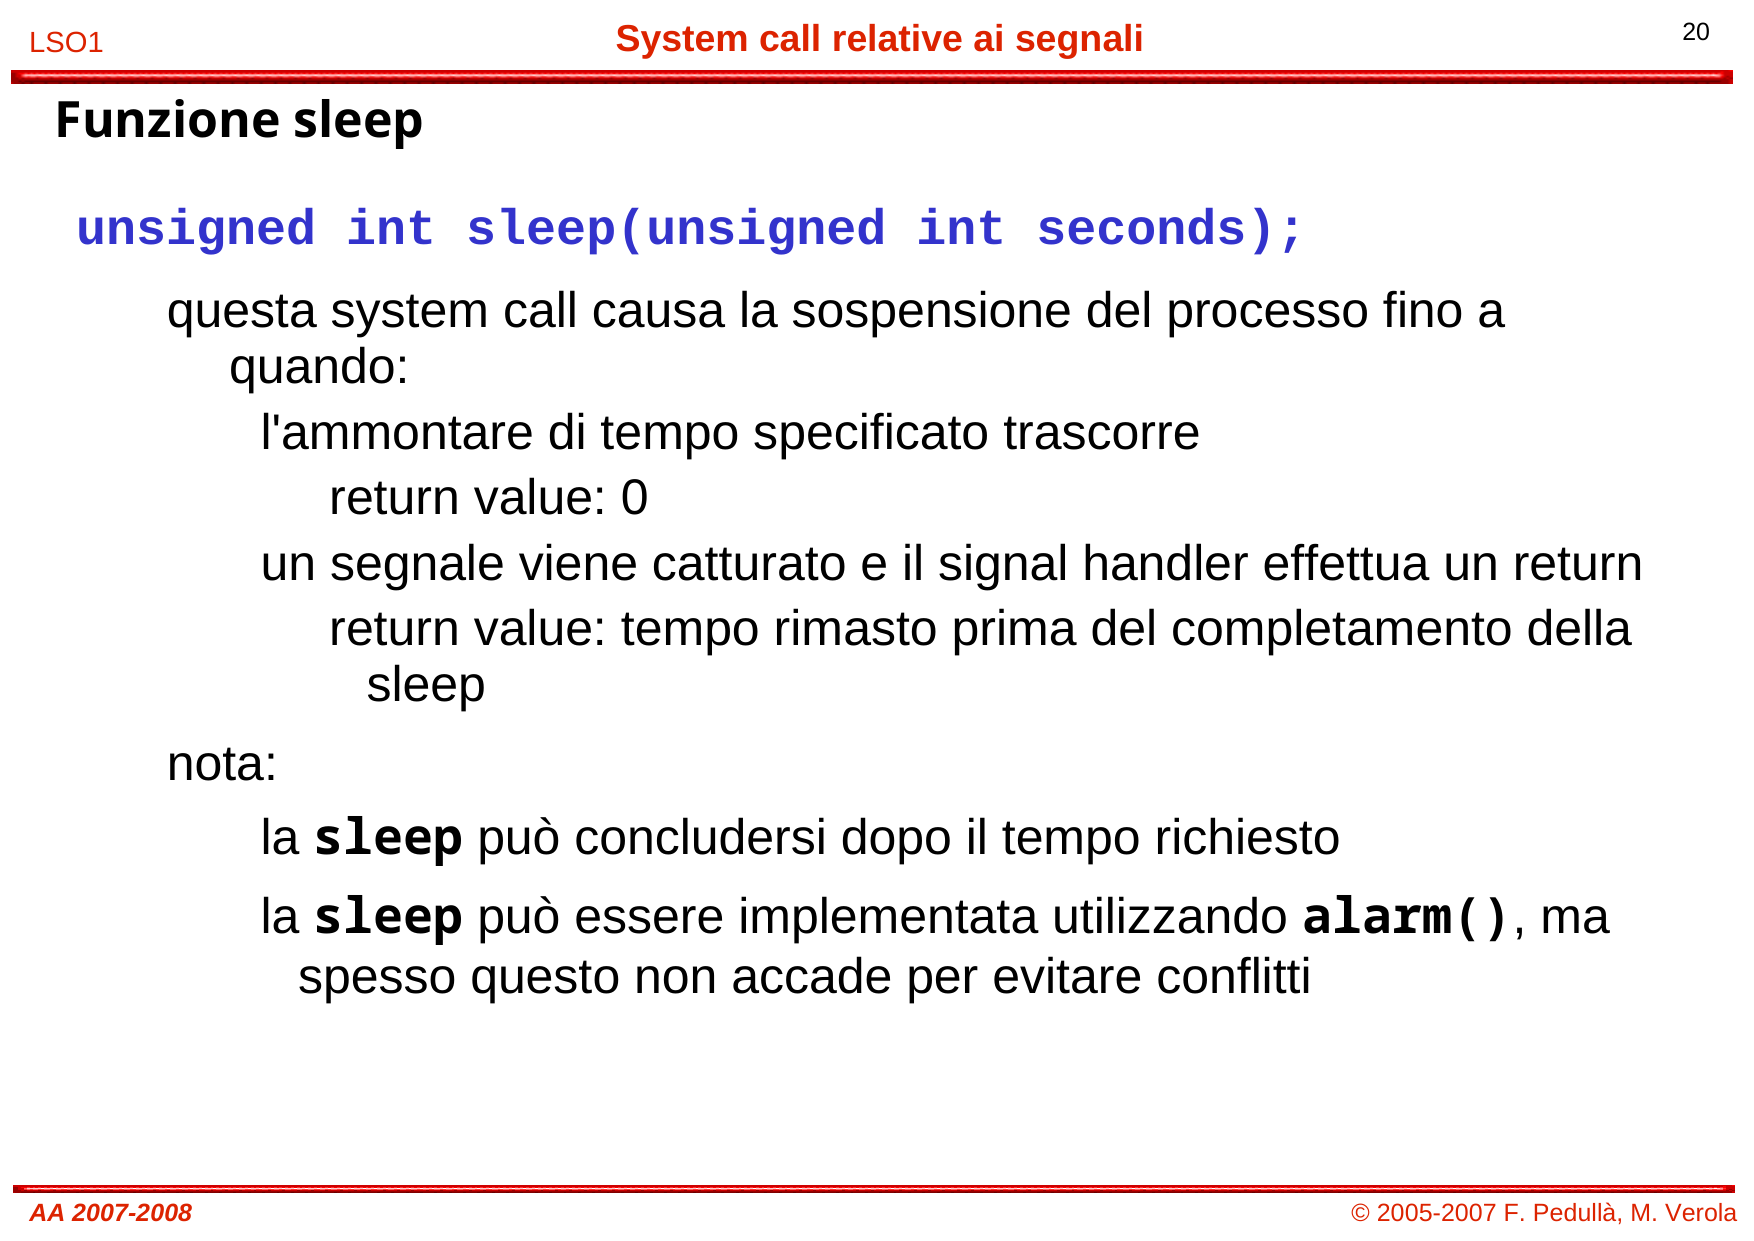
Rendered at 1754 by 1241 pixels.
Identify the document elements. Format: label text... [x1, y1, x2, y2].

list unsigned int sleep(unsigned int seconds); questa system call causa la sospensione del processo fino a quando: l'ammontare di tempo specificato trascorre return value: 0 un segnale viene catturato e il signal handler effettua un return return value: tempo rimasto prima del completamento della sleep nota: la sleep può concludersi dopo il tempo richiesto la sleep può essere implementata utilizzando alarm(), ma spesso questo non accade per evitare conflitti [58, 194, 1696, 1179]
title Funzione sleep [40, 72, 1714, 168]
picture [13, 1185, 1735, 1193]
picture [11, 70, 1733, 84]
